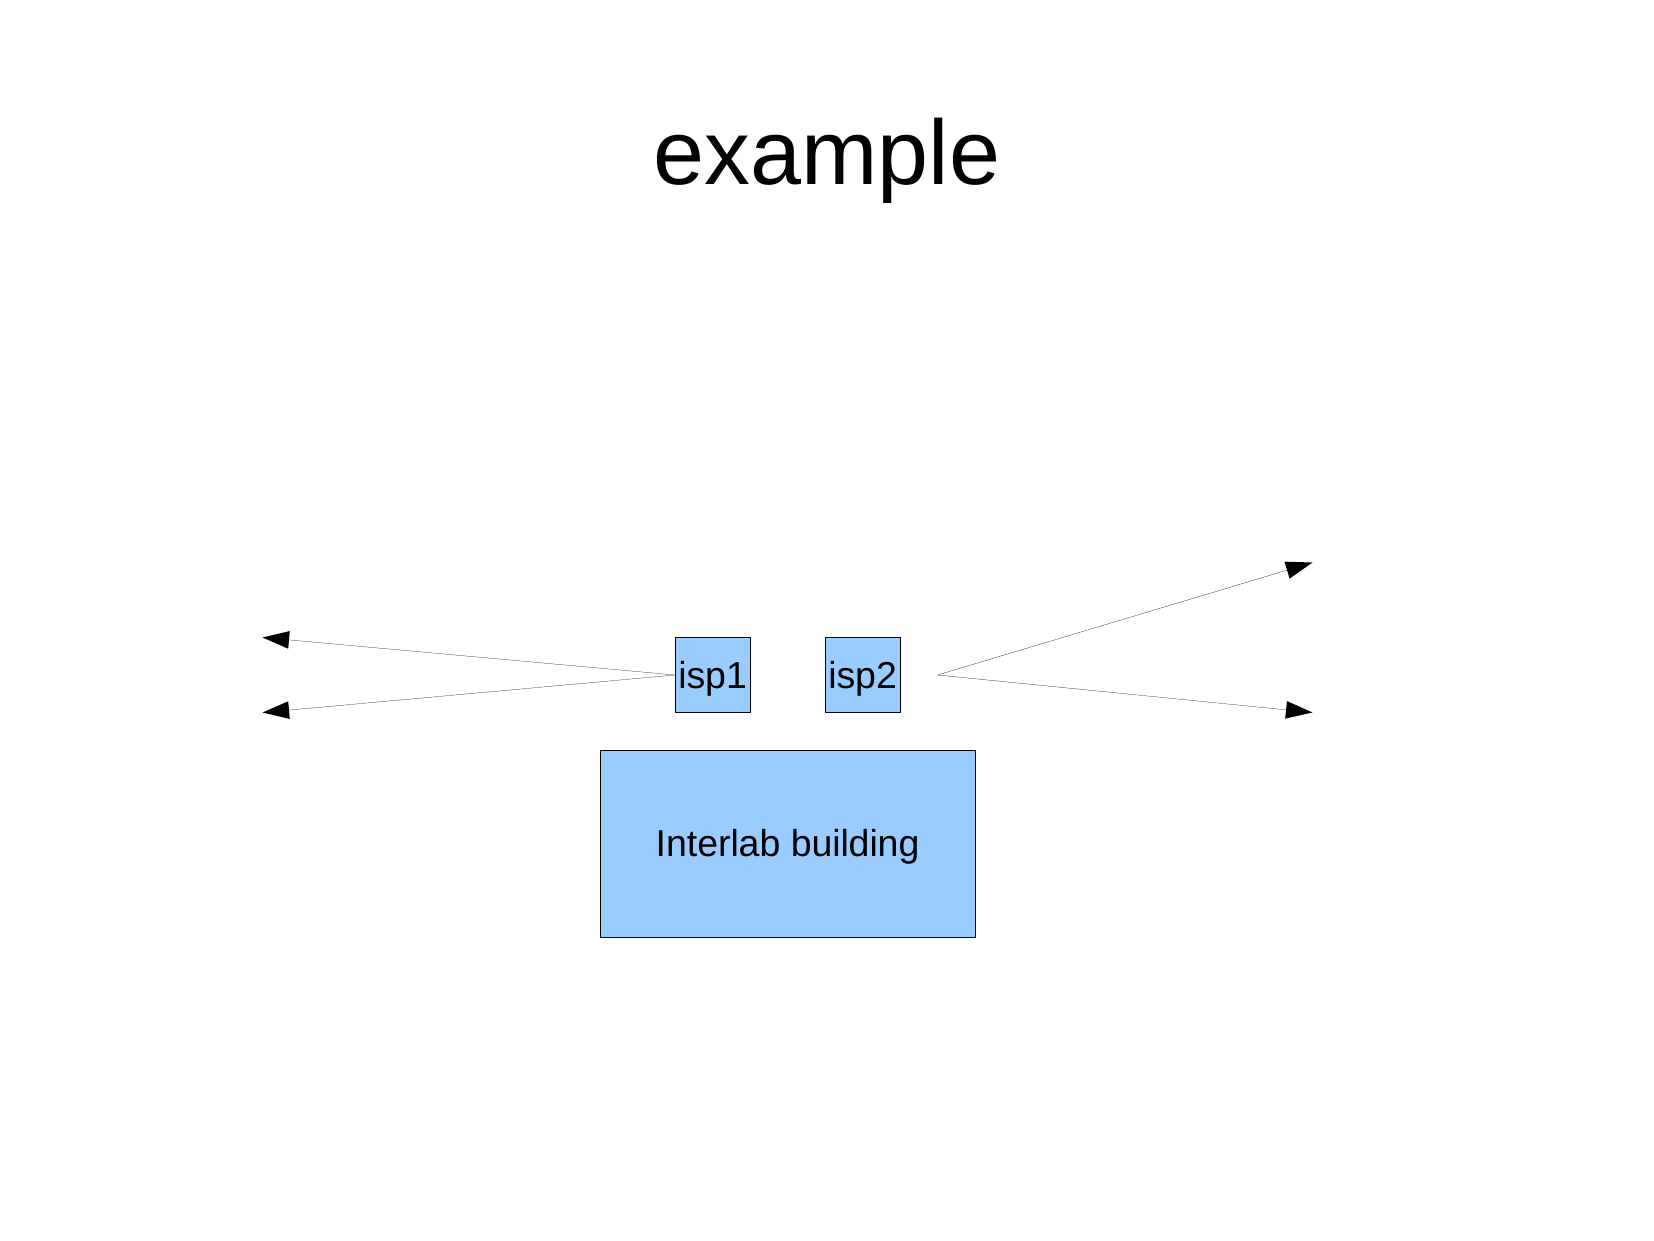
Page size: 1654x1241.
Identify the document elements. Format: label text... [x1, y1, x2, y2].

text_box isp2 [825, 637, 901, 713]
title example [82, 49, 1571, 257]
text_box isp1 [675, 637, 751, 713]
text_box Interlab building [600, 750, 976, 938]
